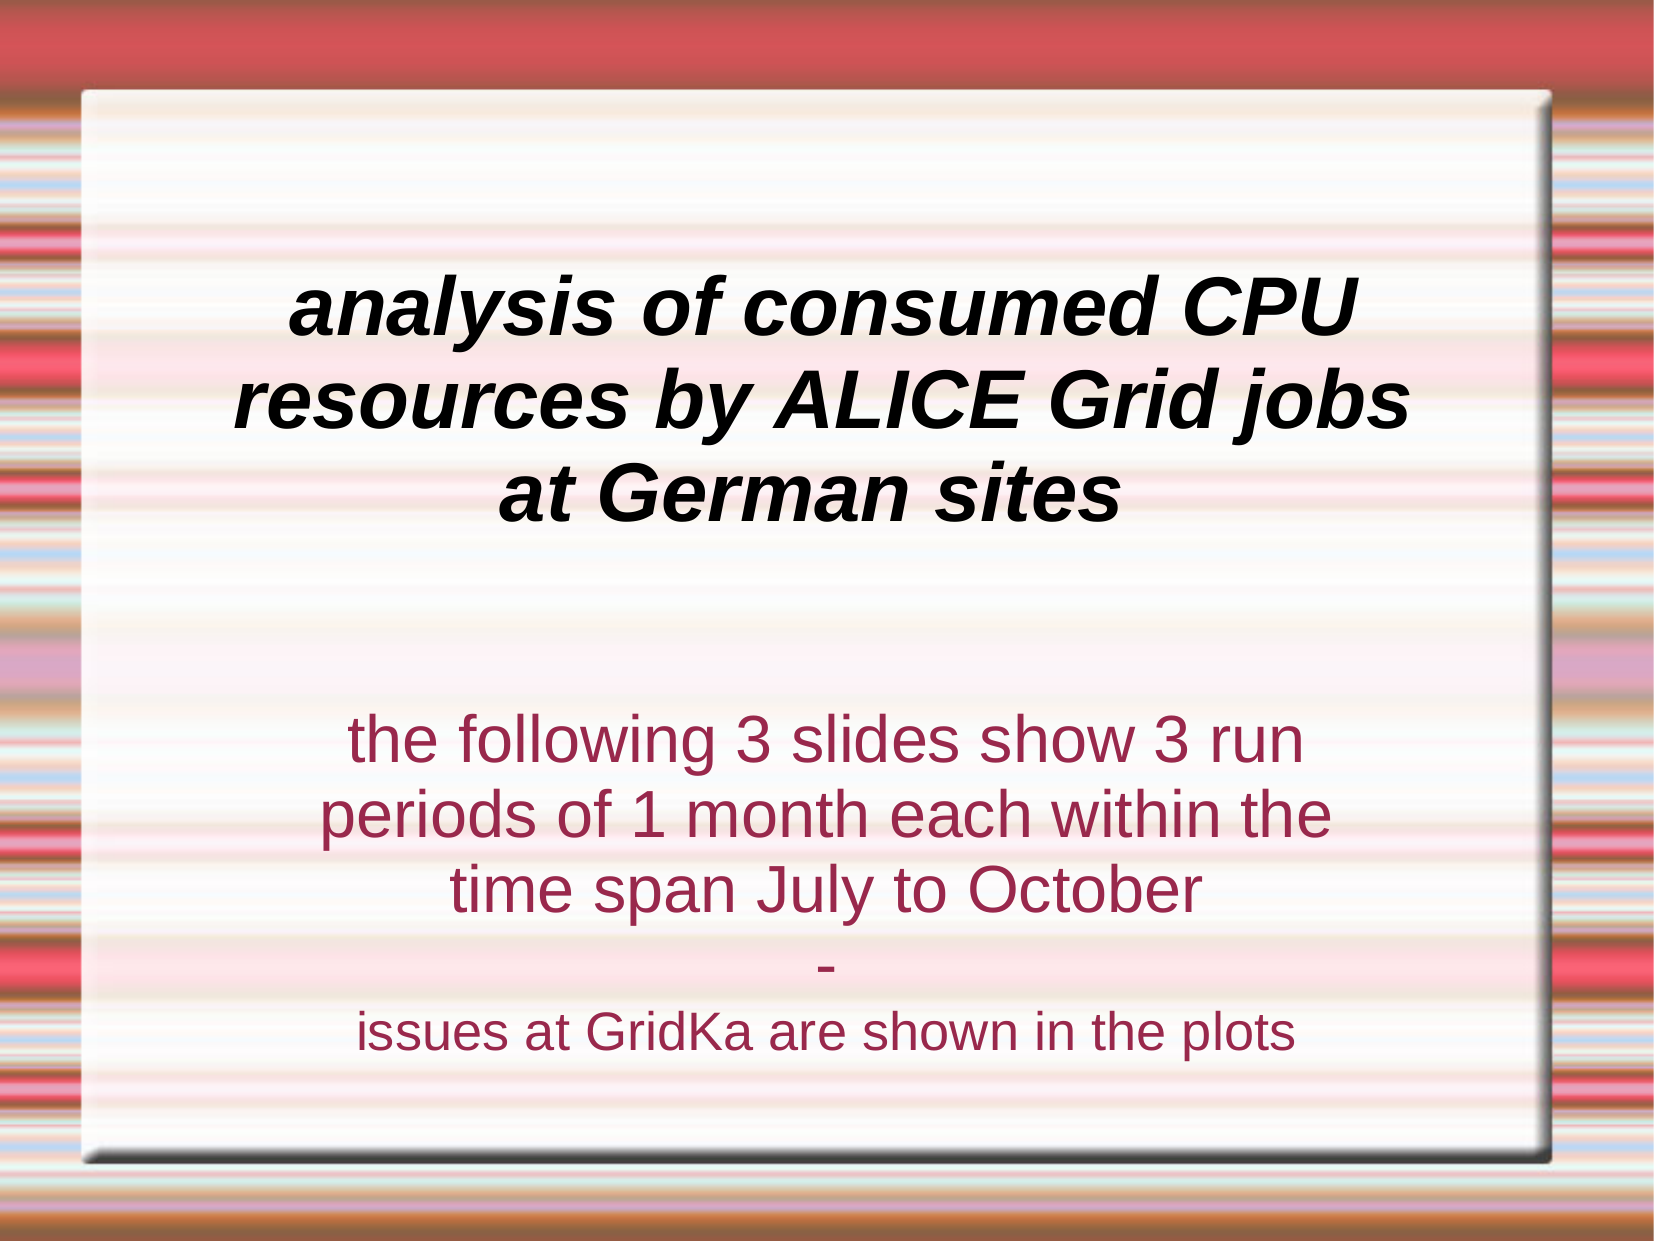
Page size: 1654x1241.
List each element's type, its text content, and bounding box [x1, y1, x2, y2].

title analysis of consumed CPU resources by ALICE Grid jobs at German sites [88, 147, 1418, 652]
picture [0, 0, 1654, 1241]
subtitle the following 3 slides show 3 run periods of 1 month each within the time span July to October - issues at GridKa are shown in the plots [248, 702, 1406, 1077]
